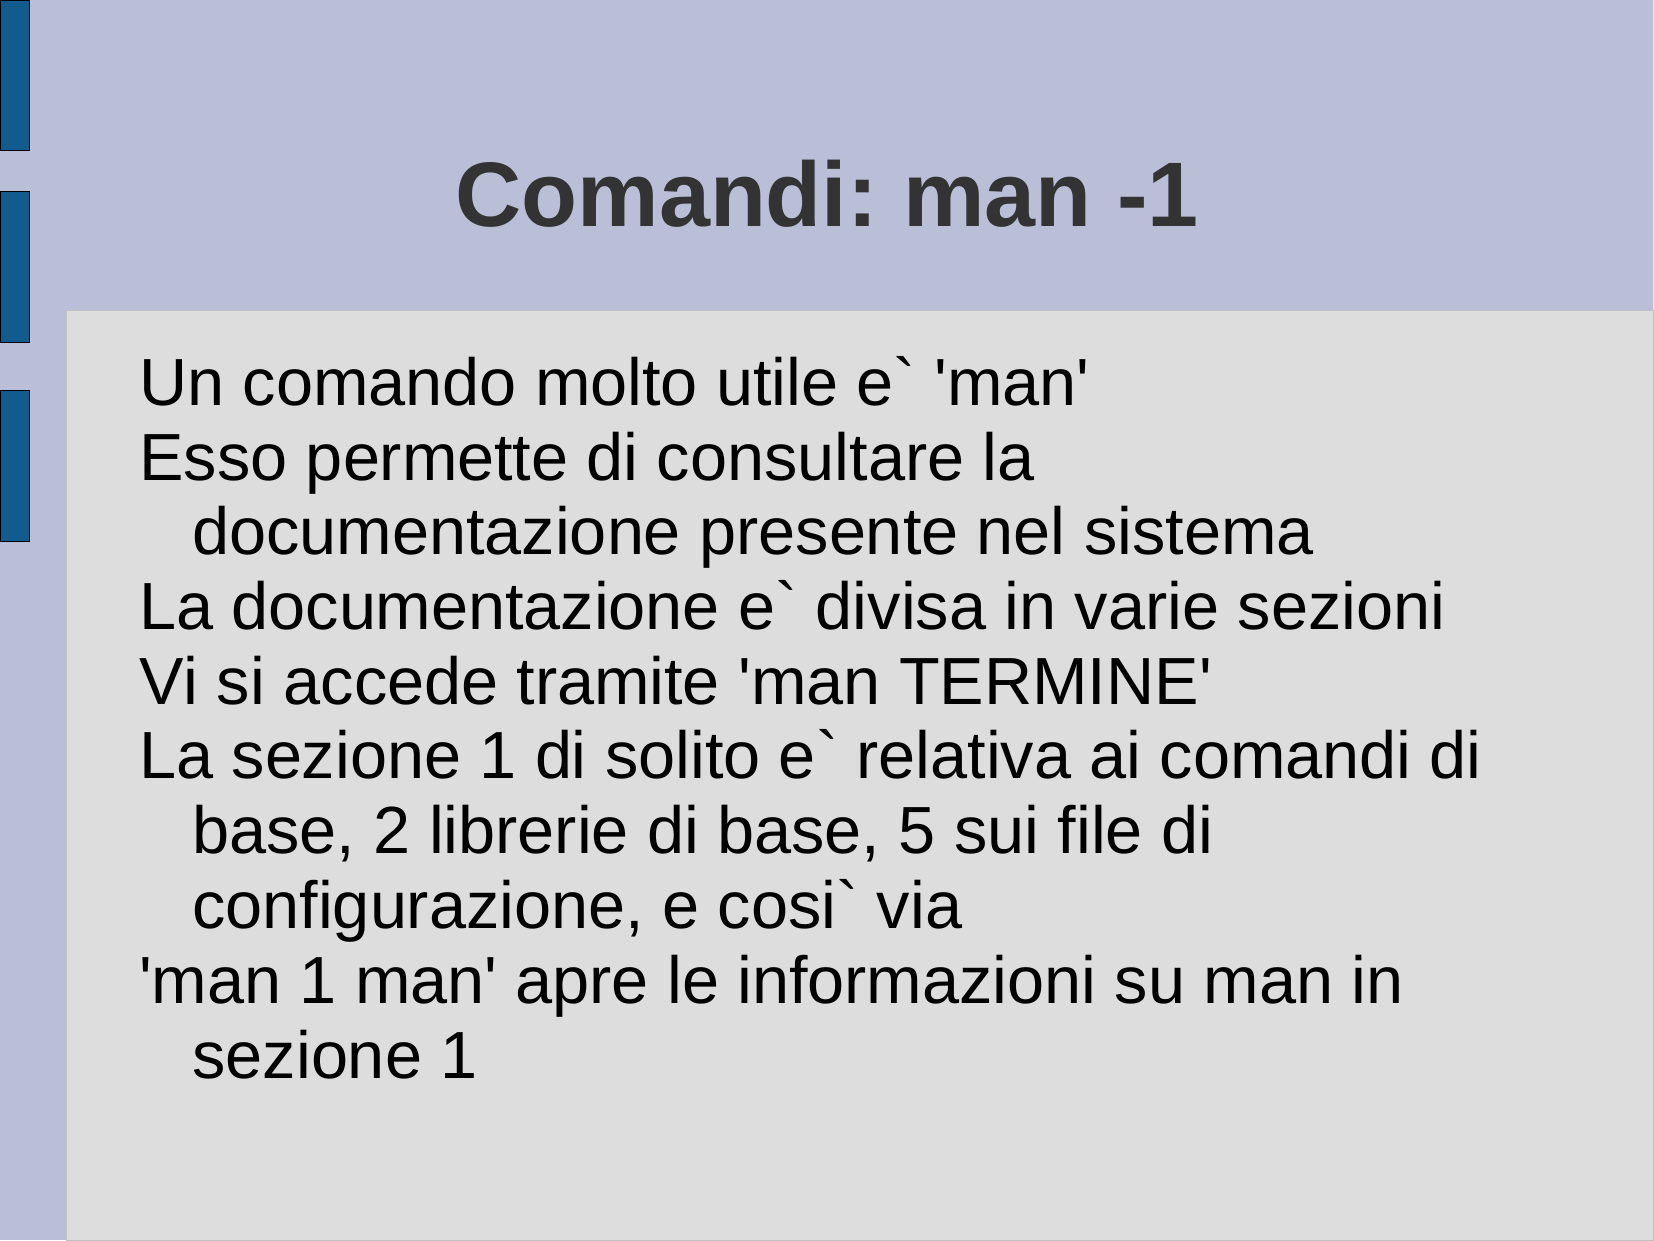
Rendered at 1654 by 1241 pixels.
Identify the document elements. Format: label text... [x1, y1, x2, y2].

list Un comando molto utile e` 'man' Esso permette di consultare la documentazione presente nel sistema La documentazione e` divisa in varie sezioni Vi si accede tramite 'man TERMINE' La sezione 1 di solito e` relativa ai comandi di base, 2 librerie di base, 5 sui file di configurazione, e cosi` via 'man 1 man' apre le informazioni su man in sezione 1 [121, 344, 1534, 1201]
title Comandi: man -1 [121, 91, 1534, 299]
